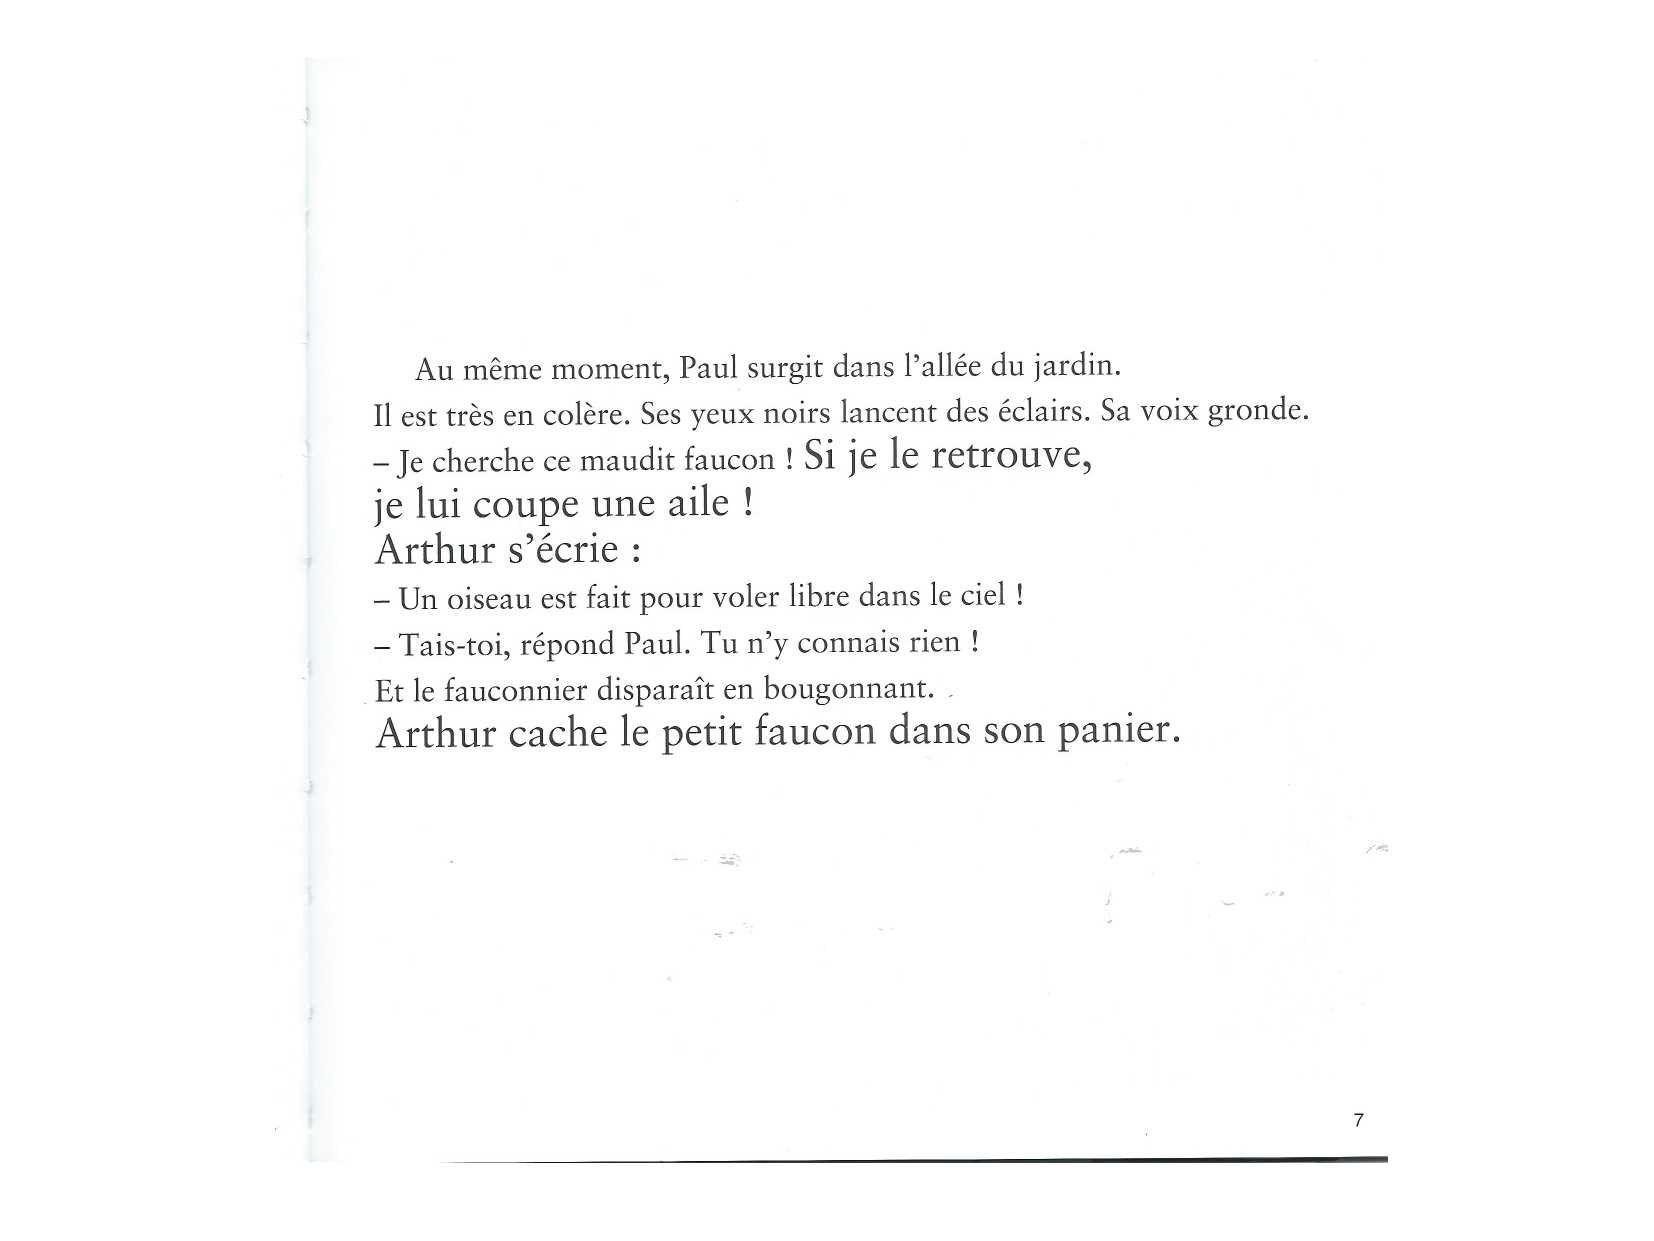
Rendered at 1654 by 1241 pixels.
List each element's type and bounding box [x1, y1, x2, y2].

picture [275, 58, 1388, 1163]
